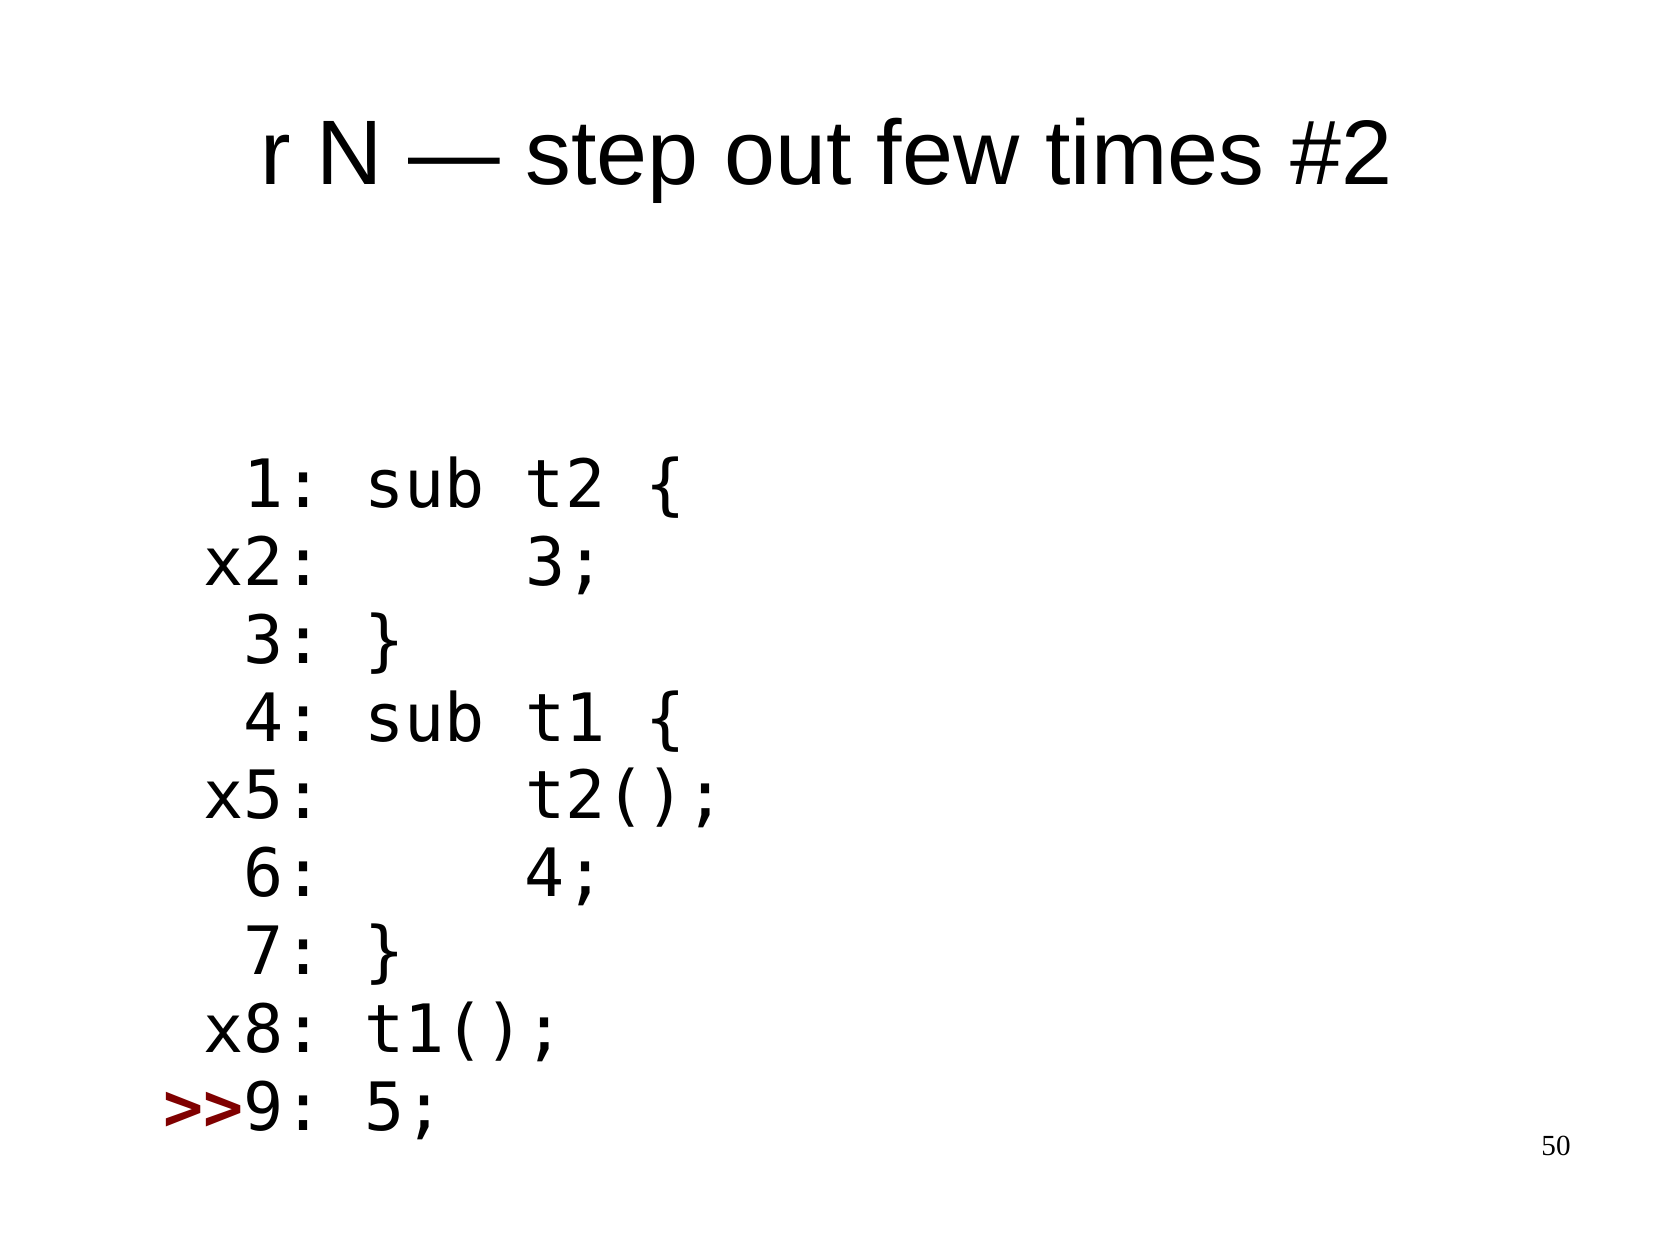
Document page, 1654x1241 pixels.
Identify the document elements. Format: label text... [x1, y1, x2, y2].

title r N — step out few times #2 [82, 49, 1571, 257]
subtitle 1: sub t2 { x2: 3; 3: } 4: sub t1 { x5: t2(); 6: 4; 7: } x8: t1(); >>9: 5; [82, 290, 1571, 1158]
